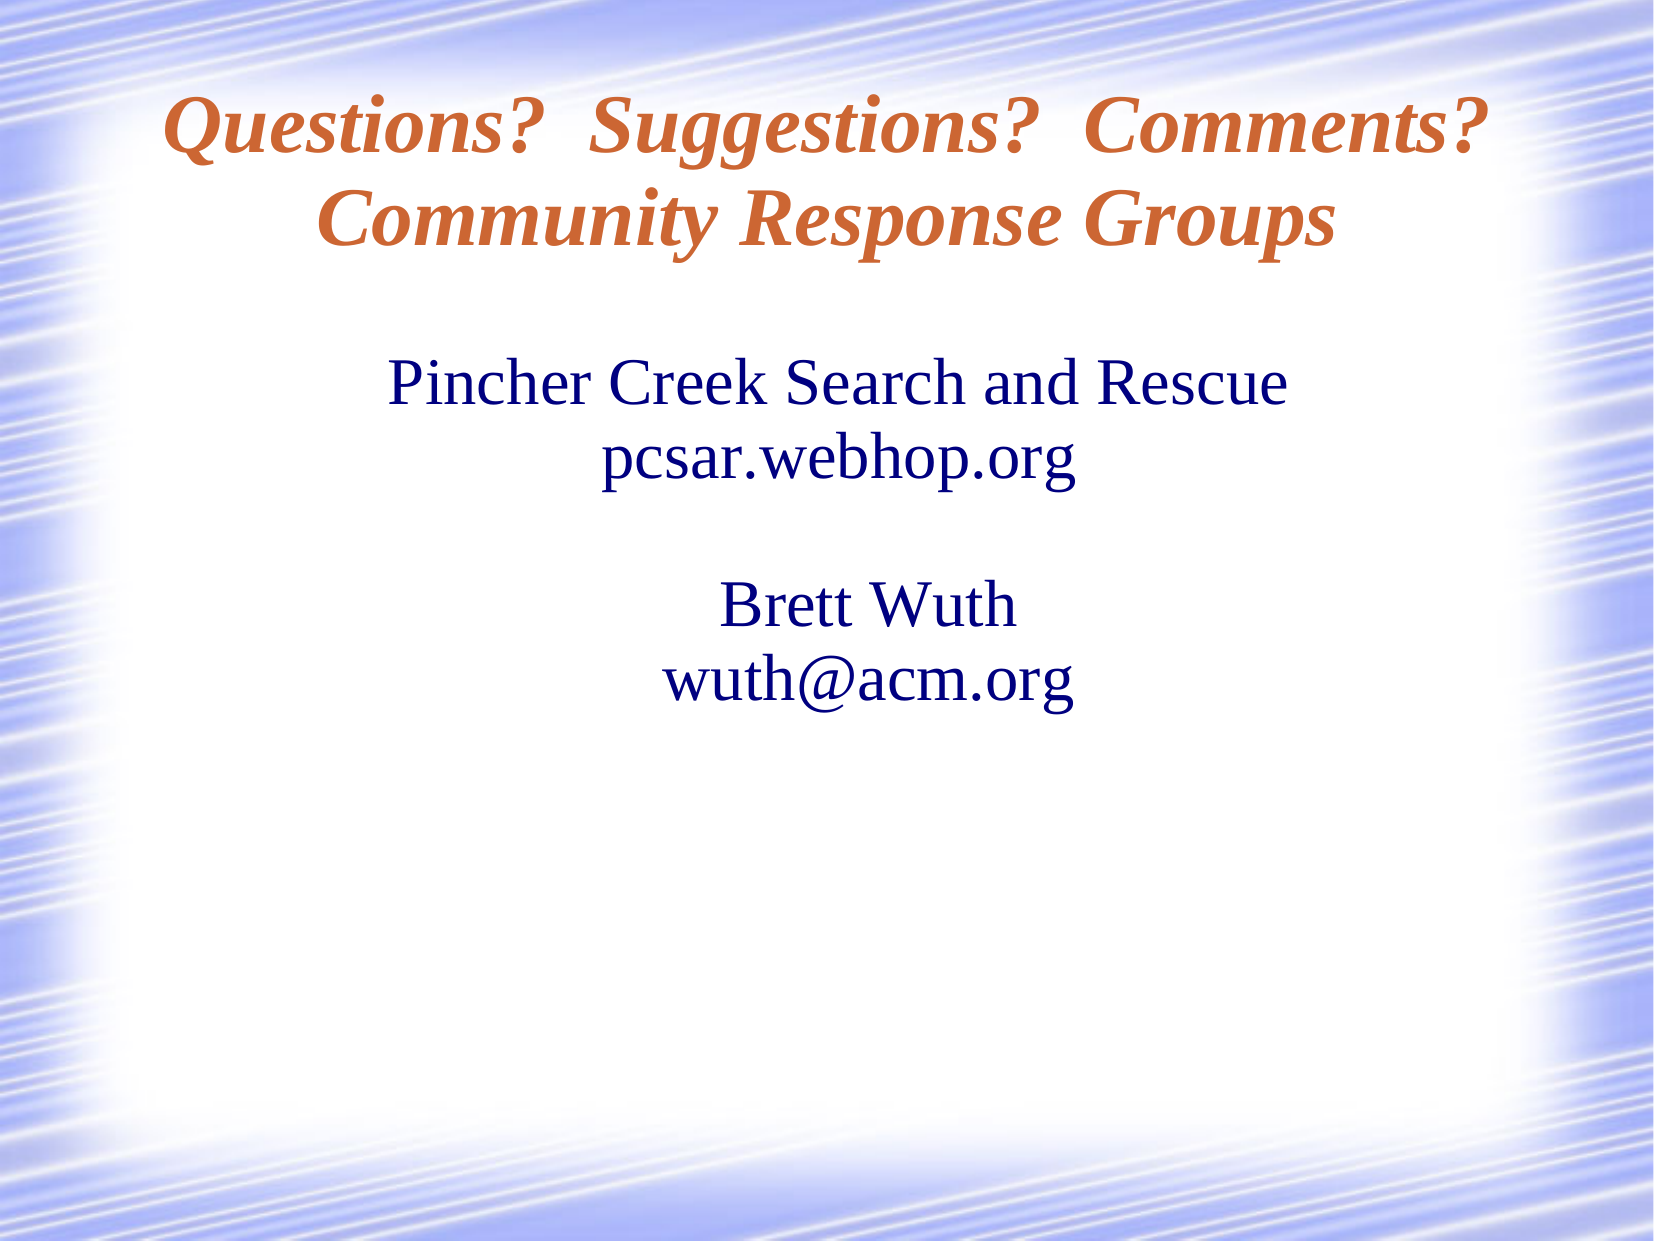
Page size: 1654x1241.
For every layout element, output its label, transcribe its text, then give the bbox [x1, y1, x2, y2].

title Questions? Suggestions? Comments? Community Response Groups [121, 67, 1534, 275]
list Pincher Creek Search and Rescue pcsar.webhop.org Brett Wuth wuth@acm.org [121, 344, 1534, 1065]
picture [0, 0, 1654, 1241]
